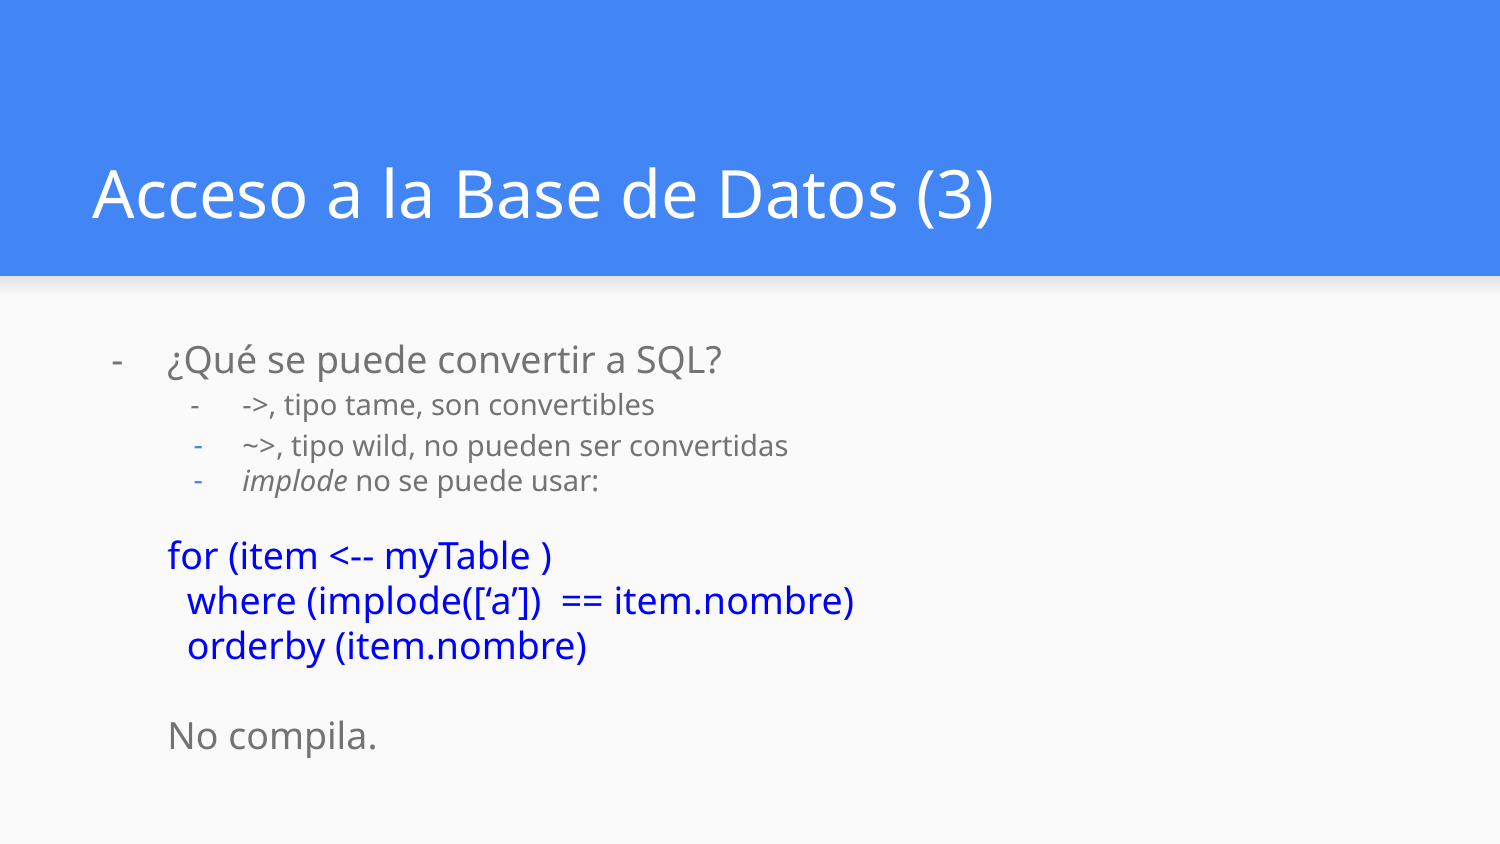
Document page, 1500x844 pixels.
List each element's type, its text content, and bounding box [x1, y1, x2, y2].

title Acceso a la Base de Datos (3) [77, 121, 1427, 248]
list ¿Qué se puede convertir a SQL? ->, tipo tame, son convertibles ~>, tipo wild, no pueden ser convertidas implode no se puede usar: for (item <-- myTable ) where (implode([‘a’]) == item.nombre) orderby (item.nombre) No compila. [77, 314, 1427, 760]
